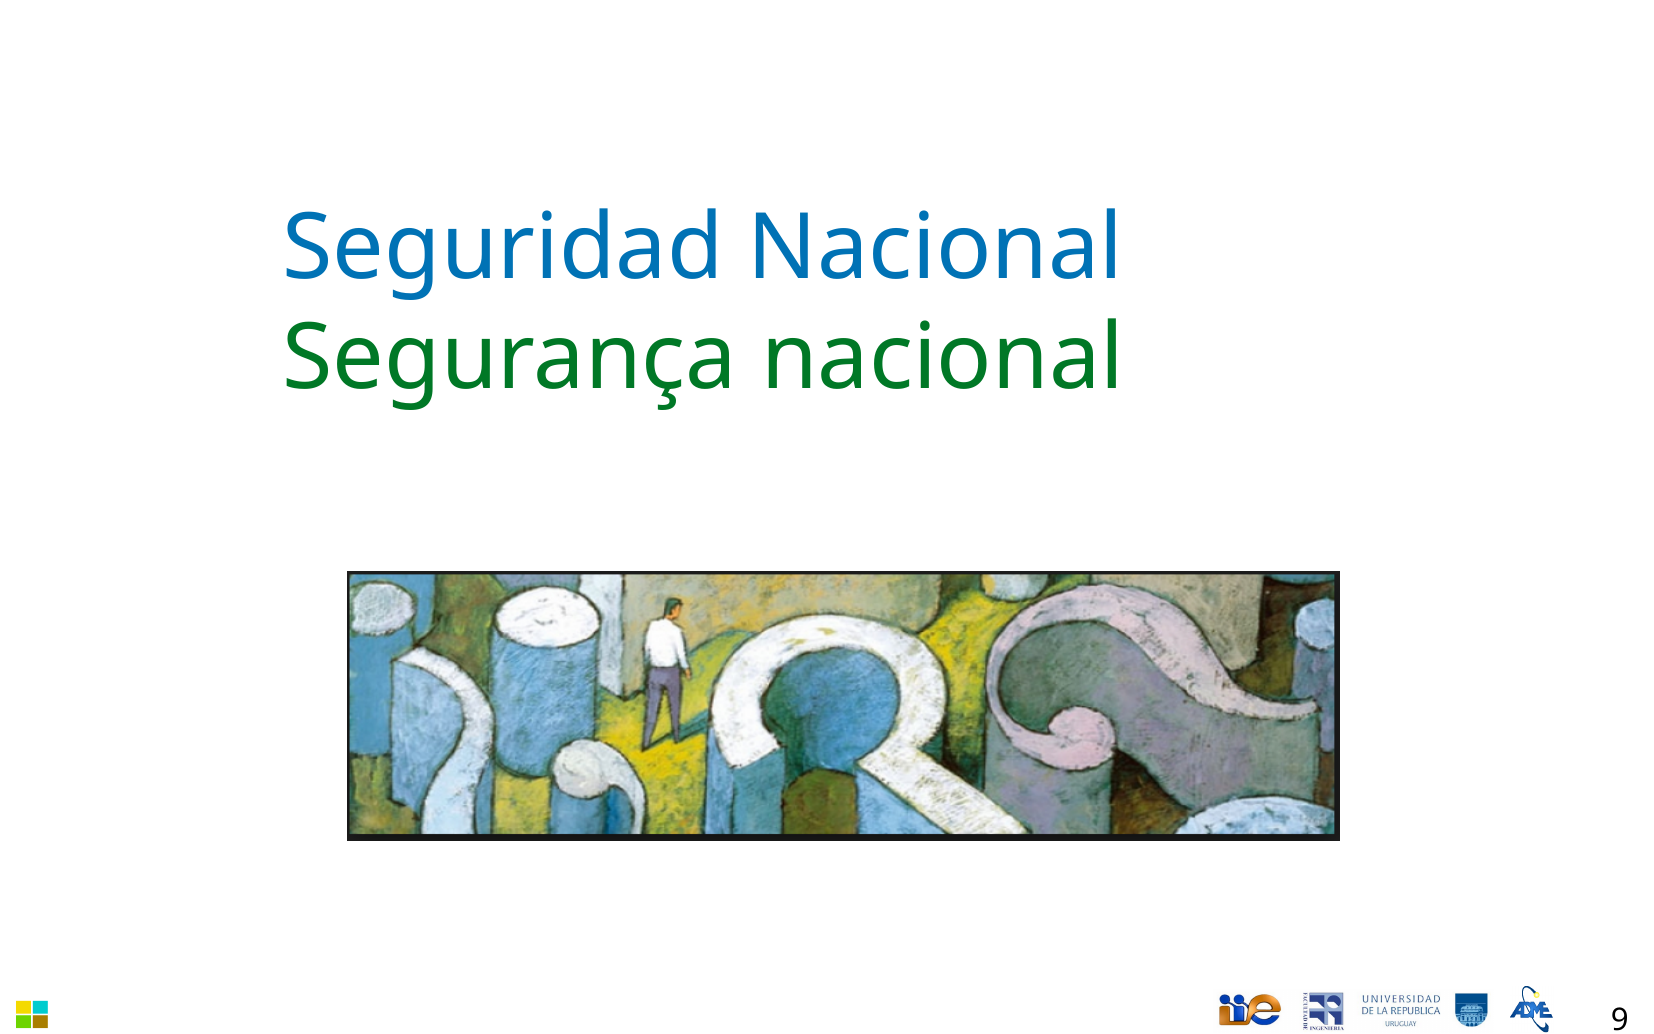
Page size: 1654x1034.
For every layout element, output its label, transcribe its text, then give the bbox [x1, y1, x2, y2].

picture [1510, 986, 1554, 1033]
picture [15, 1000, 49, 1029]
title Seguridad Nacional Segurança nacional [267, 64, 1190, 529]
picture [1213, 989, 1491, 1033]
picture [347, 571, 1340, 841]
